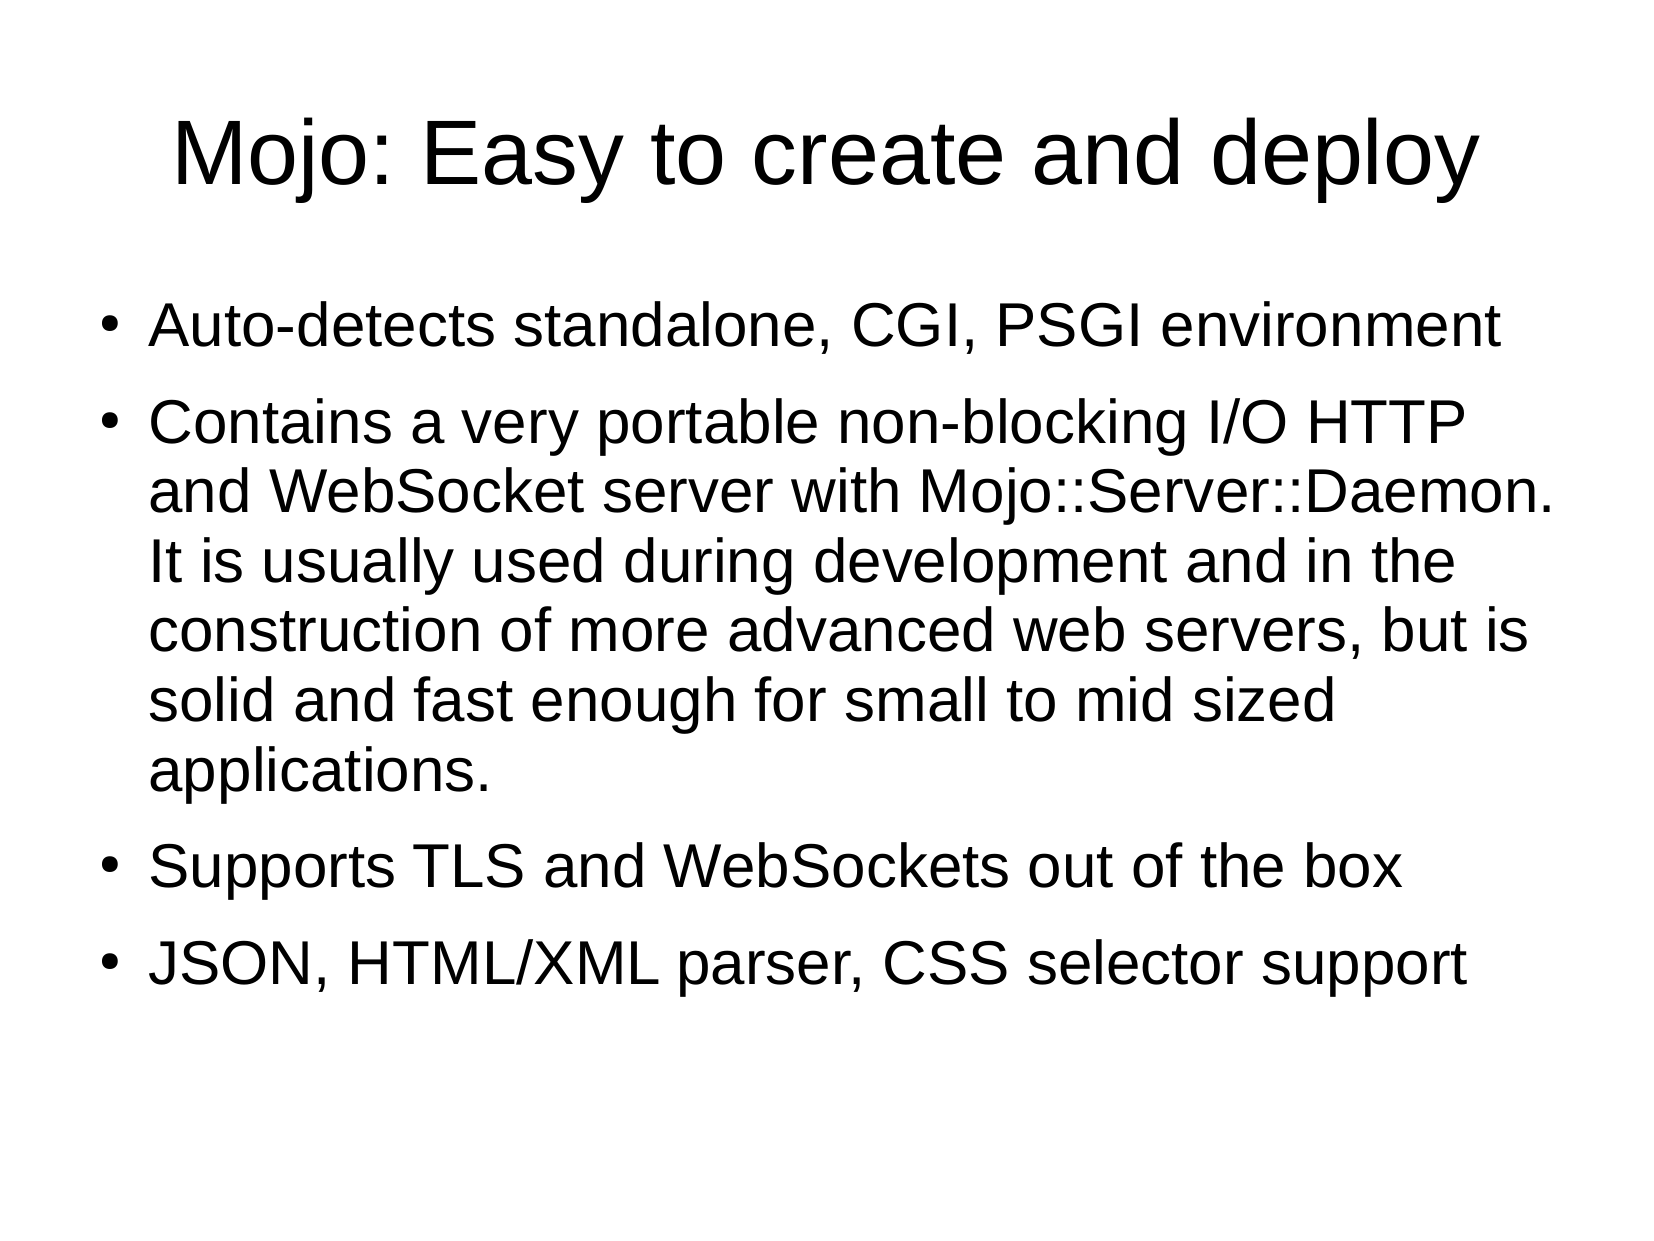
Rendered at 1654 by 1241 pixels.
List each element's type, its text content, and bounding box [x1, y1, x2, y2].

list Auto-detects standalone, CGI, PSGI environment Contains a very portable non-blocking I/O HTTP and WebSocket server with Mojo::Server::Daemon. It is usually used during development and in the construction of more advanced web servers, but is solid and fast enough for small to mid sized applications. Supports TLS and WebSockets out of the box JSON, HTML/XML parser, CSS selector support [82, 290, 1571, 1010]
title Mojo: Easy to create and deploy [82, 49, 1571, 257]
